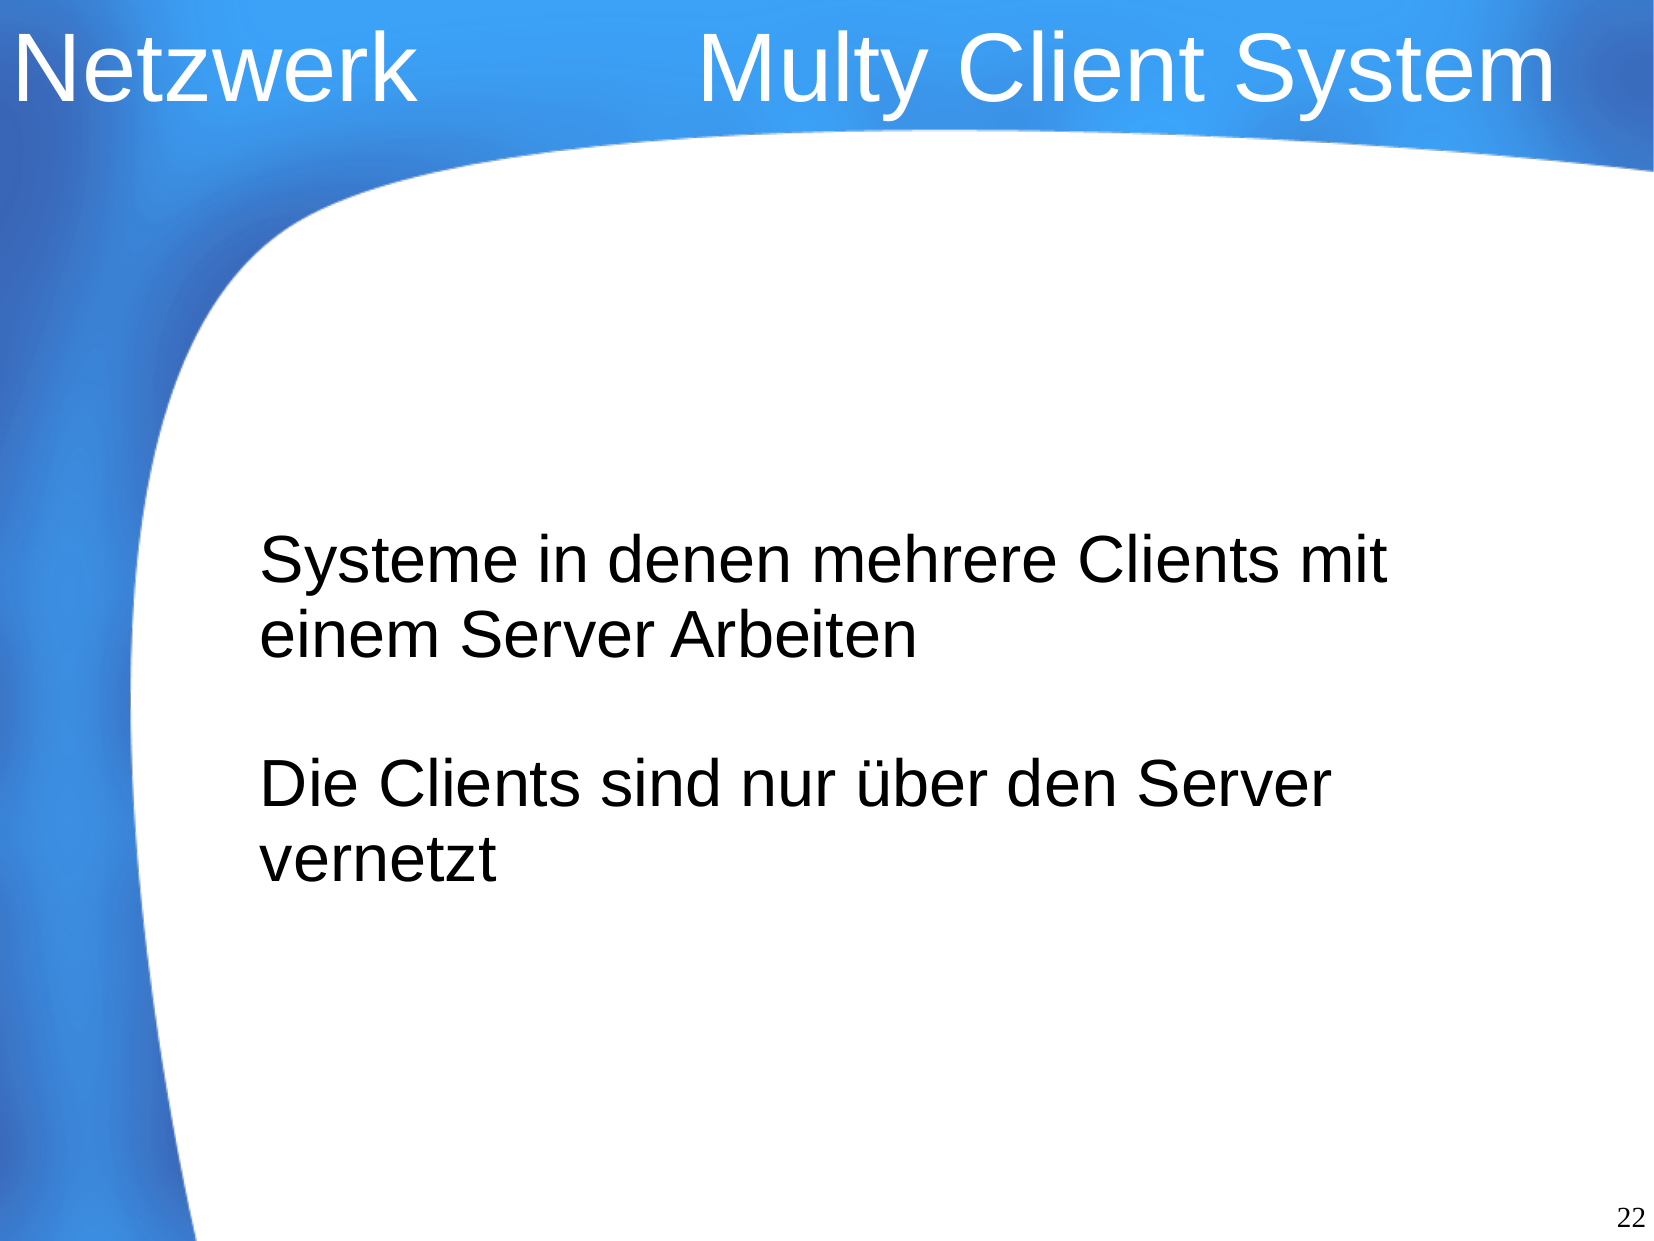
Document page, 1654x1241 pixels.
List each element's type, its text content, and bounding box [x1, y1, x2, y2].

title Multy Client System [922, 13, 1619, 123]
subtitle Systeme in denen mehrere Clients mit einem Server Arbeiten Die Clients sind nur über den Server vernetzt [259, 248, 1560, 1170]
picture [0, 0, 1654, 1241]
title Netzwerk [11, 0, 922, 177]
